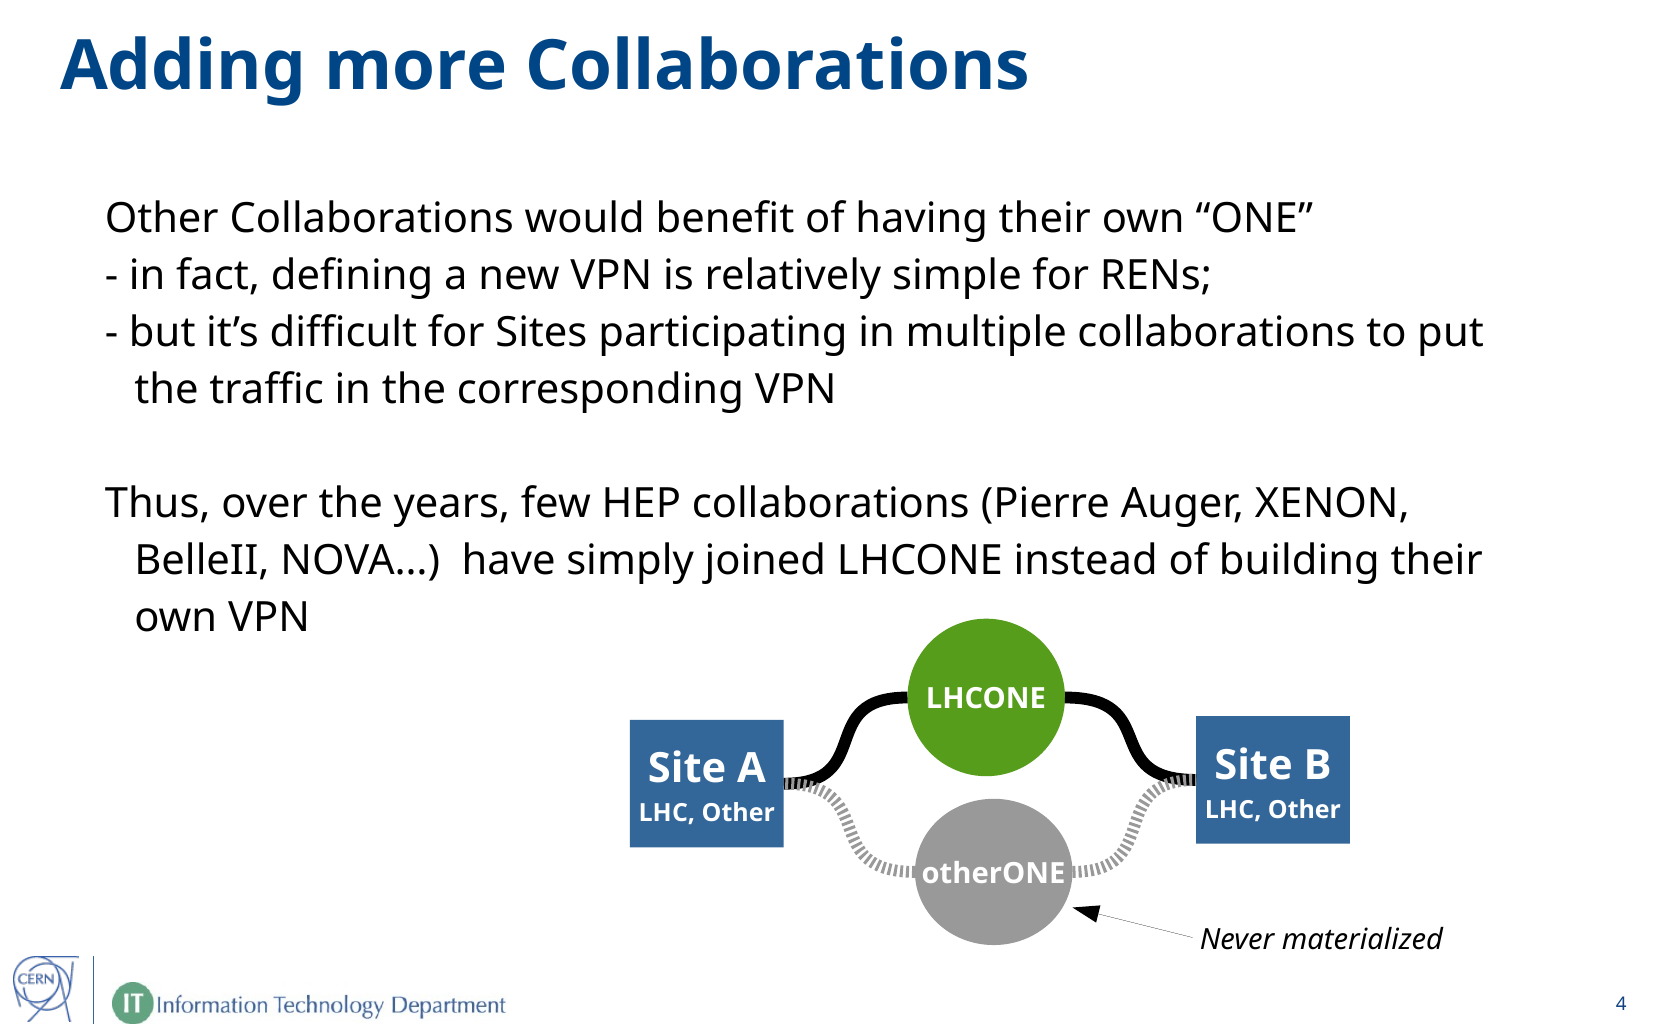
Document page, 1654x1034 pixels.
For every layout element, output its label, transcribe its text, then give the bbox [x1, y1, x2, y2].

text_box LHCONE [907, 618, 1065, 777]
picture [13, 956, 79, 1032]
text_box Never materialized [1185, 911, 1486, 1006]
text_box Site B LHC, Other [1196, 716, 1350, 844]
picture [112, 1009, 755, 1024]
text_box Site A LHC, Other [629, 719, 784, 848]
text_box Other Collaborations would benefit of having their own “ONE” - in fact, defining a new VPN is relatively simple for RENs; - but it’s difficult for Sites participating in multiple collaborations to put the traffic in the corresponding VPN Thus, over the years, few HEP collaborations (Pierre Auger, XENON, BelleII, NOVA…) have simply joined LHCONE instead of building their own VPN [90, 180, 1549, 1009]
title Adding more Collaborations [60, 0, 1528, 138]
text_box otherONE [915, 798, 1073, 946]
